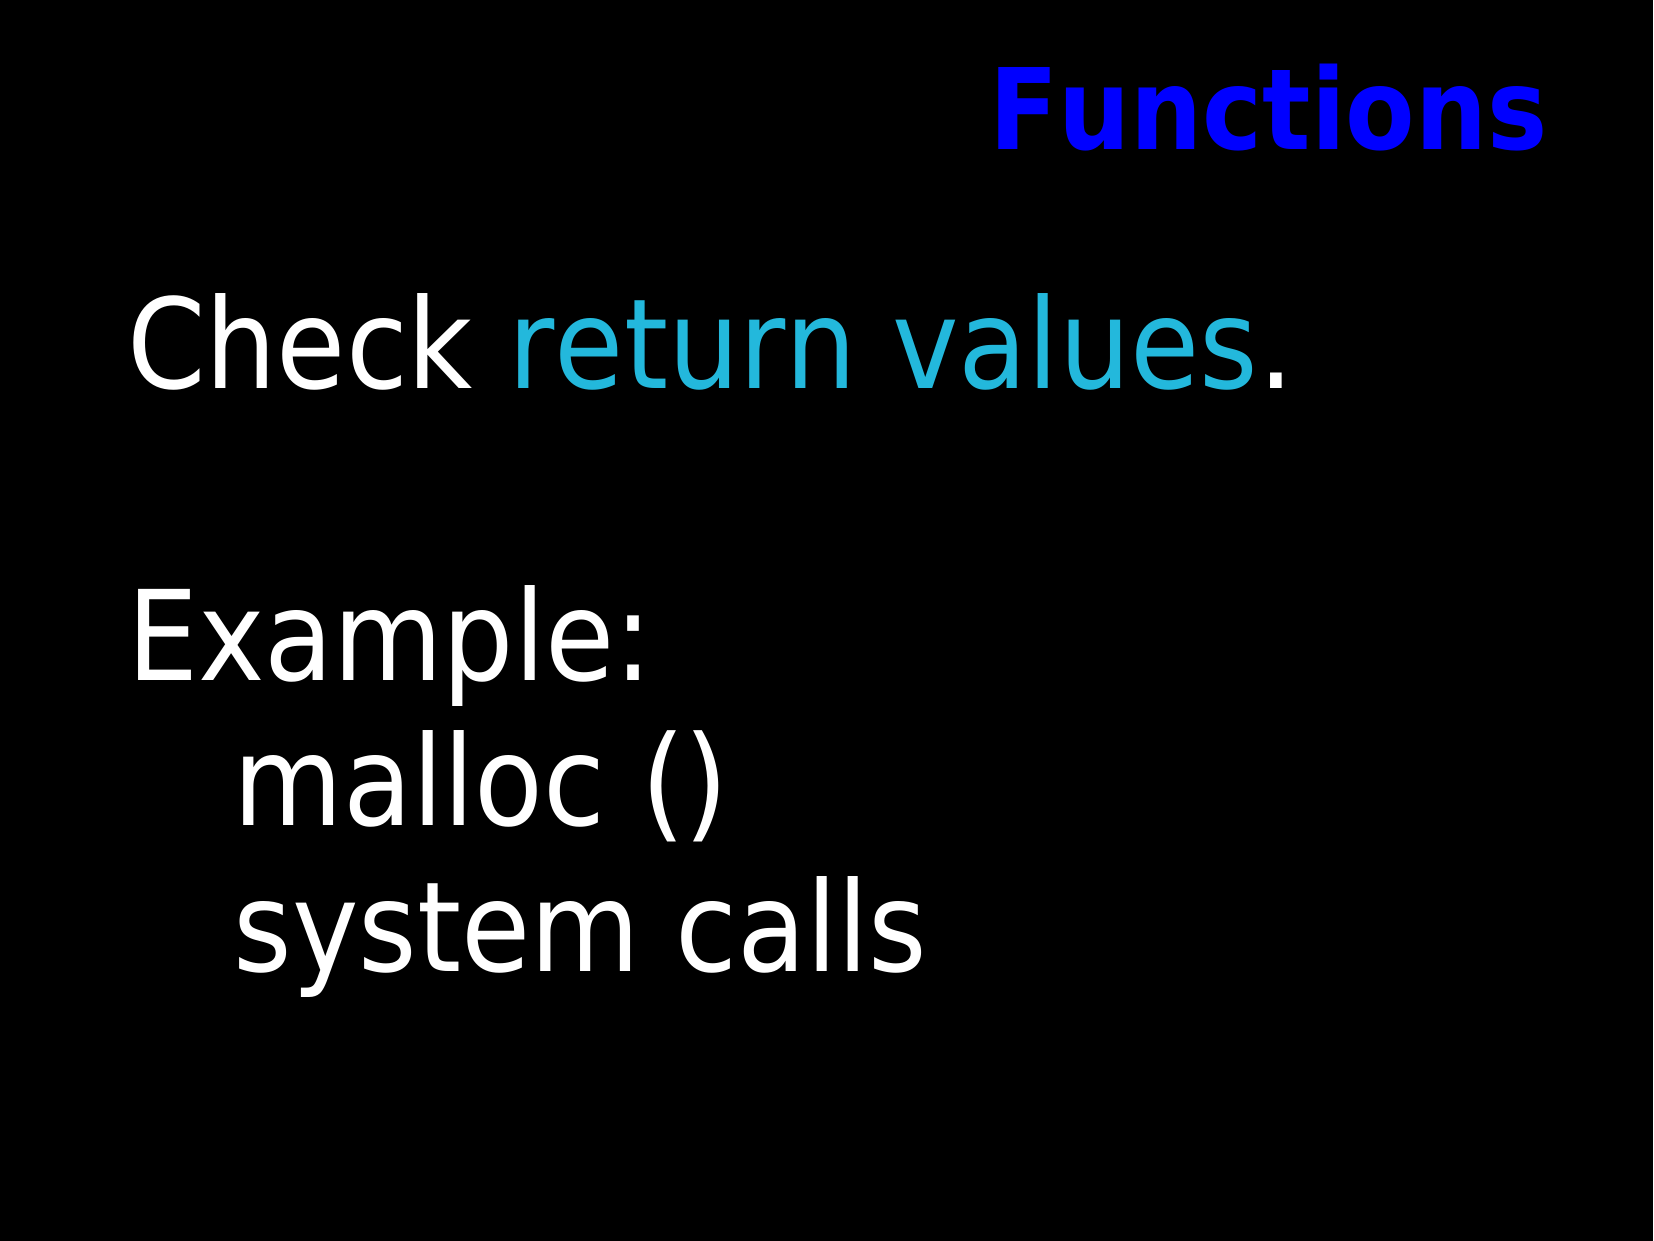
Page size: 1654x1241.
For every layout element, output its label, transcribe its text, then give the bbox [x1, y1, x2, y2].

text_box Check return values. Example: malloc () system calls [112, 265, 1538, 1009]
text_box Functions [975, 37, 1613, 184]
